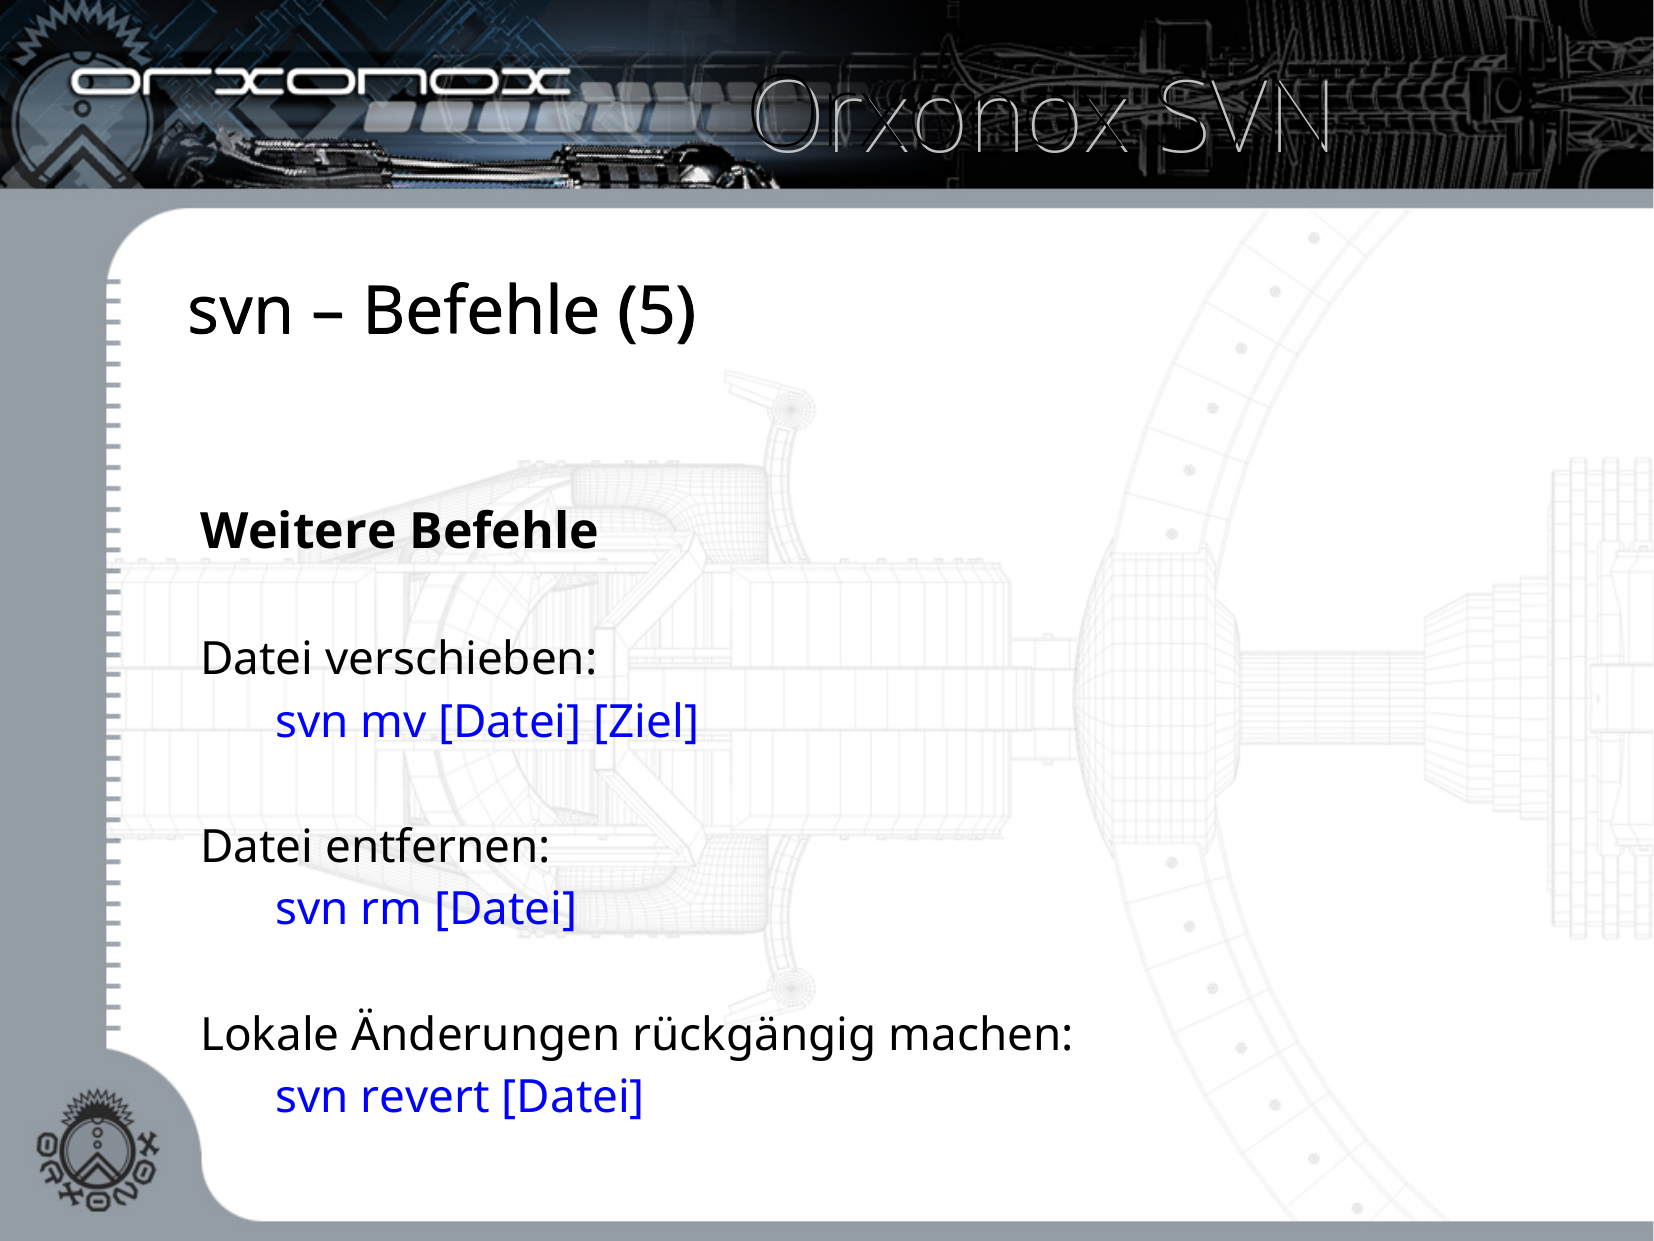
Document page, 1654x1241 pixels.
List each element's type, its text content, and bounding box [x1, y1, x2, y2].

picture [0, 0, 1654, 1241]
text_box svn – Befehle (5) [187, 262, 1538, 335]
text_box Weitere Befehle Datei verschieben: svn mv [Datei] [Ziel] Datei entfernen: svn rm [Datei] Lokale Änderungen rückgängig machen: svn revert [Datei] [150, 487, 1613, 1000]
text_box Orxonox SVN [695, 32, 1567, 156]
